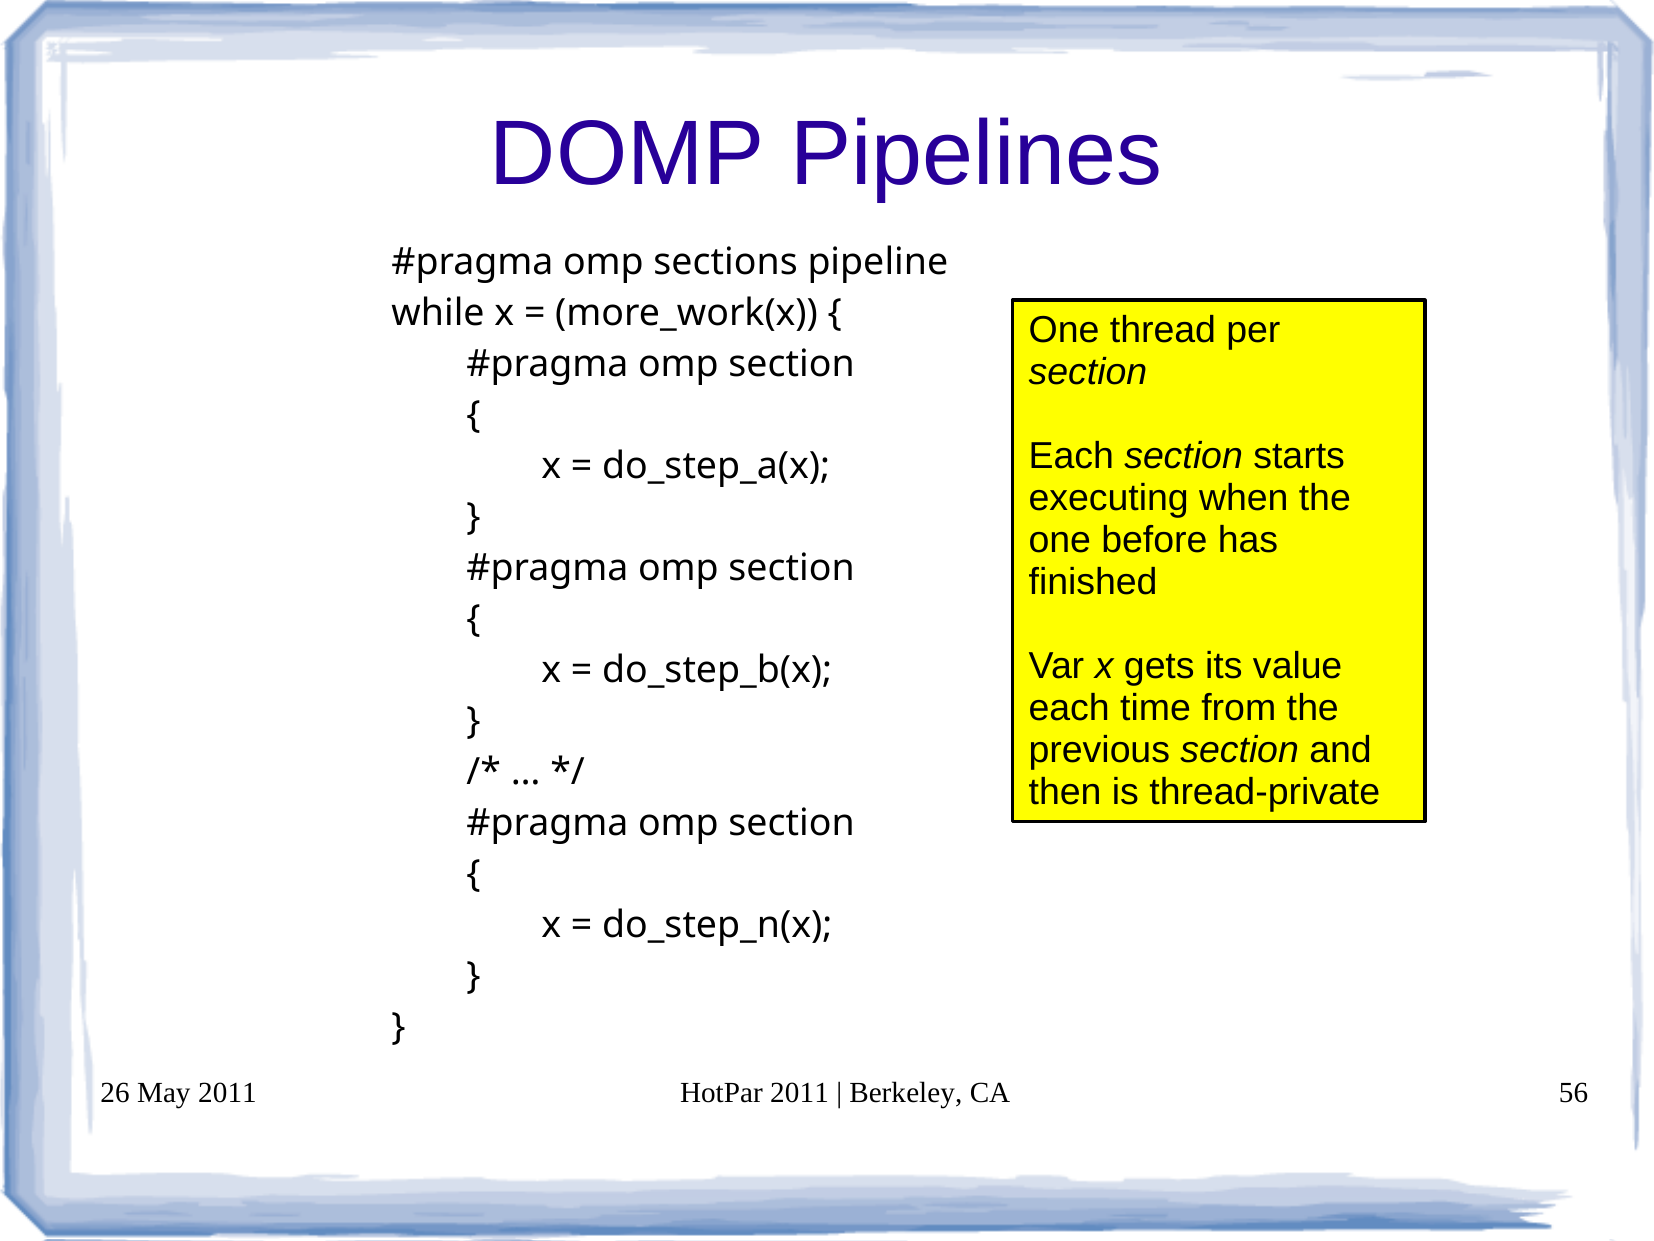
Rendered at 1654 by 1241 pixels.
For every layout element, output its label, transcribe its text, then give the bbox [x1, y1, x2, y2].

picture [0, 0, 1654, 1241]
text_box #pragma omp sections pipeline while x = (more_work(x)) { #pragma omp section { x = do_step_a(x); } #pragma omp section { x = do_step_b(x); } /* … */ #pragma omp section { x = do_step_n(x); } } [376, 227, 1277, 1079]
text_box One thread per section Each section starts executing when the one before has finished Var x gets its value each time from the previous section and then is thread-private [1012, 300, 1426, 822]
title DOMP Pipelines [82, 56, 1571, 250]
